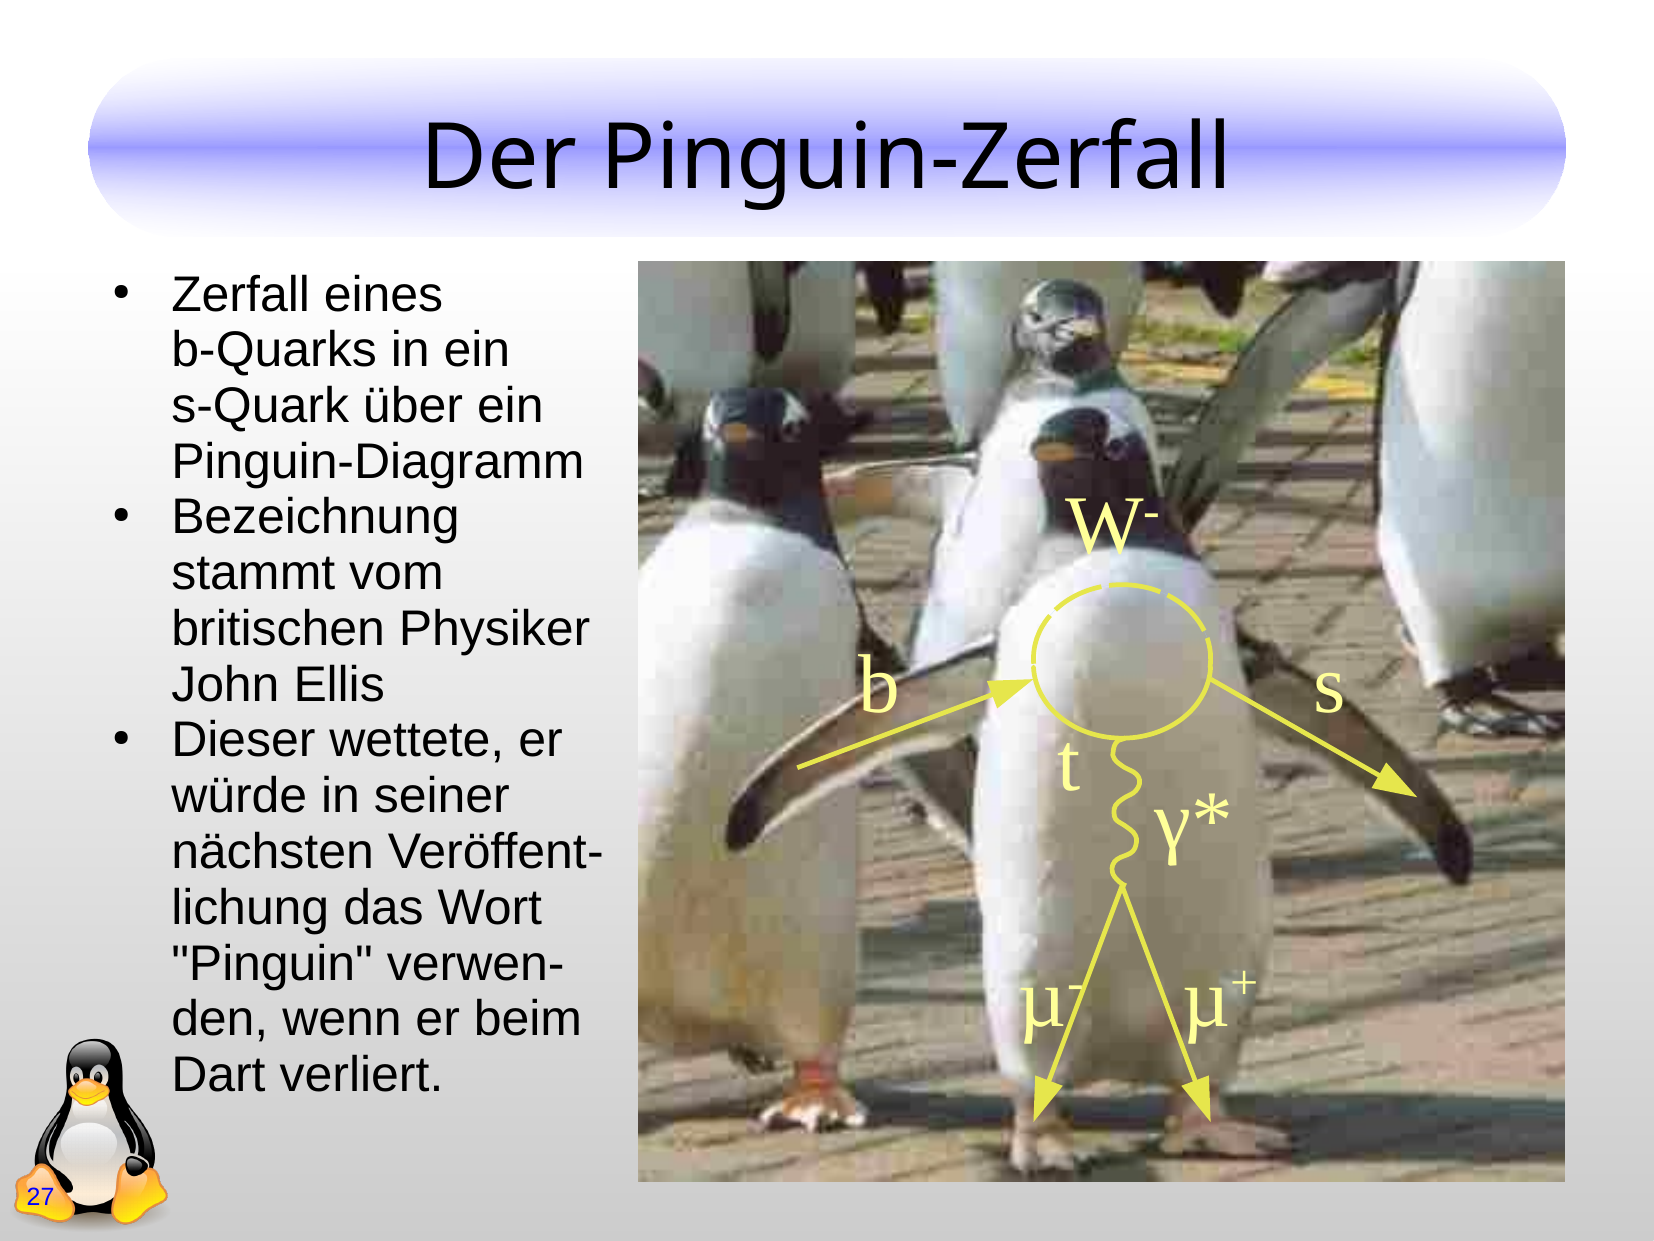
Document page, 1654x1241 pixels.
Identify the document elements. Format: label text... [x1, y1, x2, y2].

text_box µ+ [1167, 944, 1274, 1074]
text_box s [1299, 631, 1362, 739]
text_box Zerfall eines b-Quarks in ein s-Quark über ein Pinguin-Diagramm Bezeichnung stammt vom britischen Physiker John Ellis Dieser wettete, er würde in seiner nächsten Veröffent-lichung das Wort "Pinguin" verwen-den, wenn er beim Dart verliert. [112, 265, 621, 1103]
text_box t [1042, 708, 1096, 816]
text_box [1096, 591, 1211, 739]
title Der Pinguin-Zerfall [82, 56, 1571, 250]
picture [2, 1030, 178, 1241]
text_box b [843, 631, 916, 739]
text_box [1033, 591, 1087, 708]
text_box γ* [1139, 767, 1248, 875]
picture [638, 261, 1565, 1182]
text_box µ- [1004, 944, 1099, 1056]
text_box W- [1050, 472, 1176, 591]
